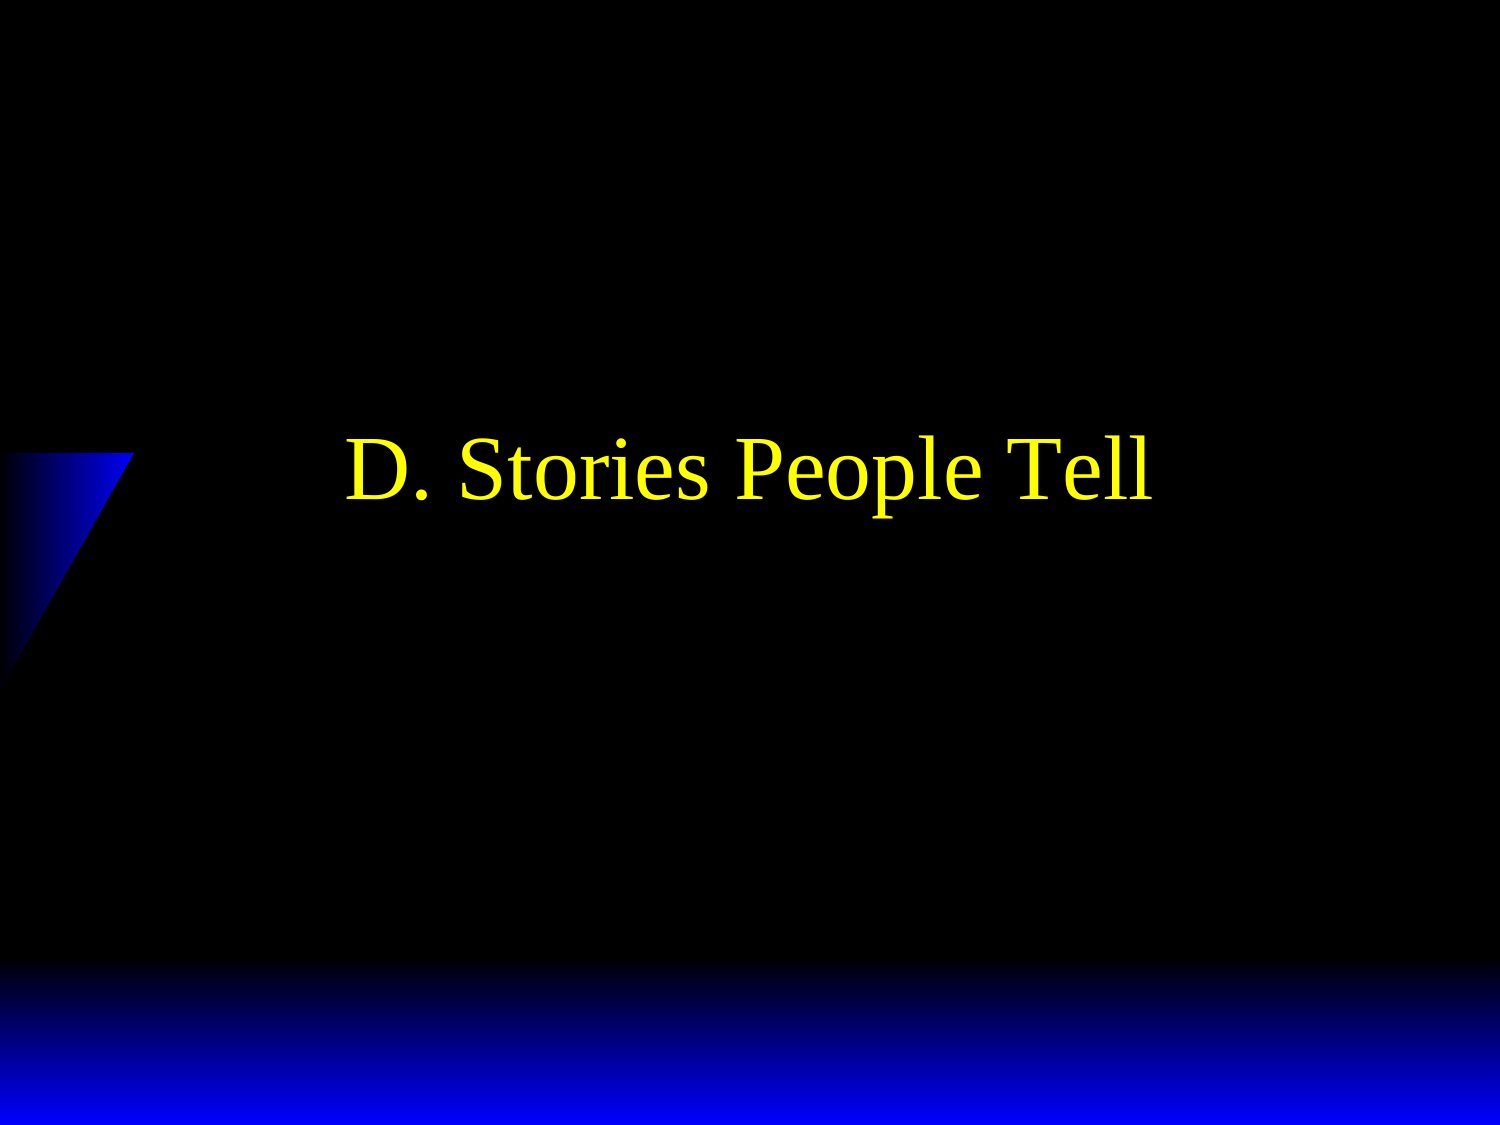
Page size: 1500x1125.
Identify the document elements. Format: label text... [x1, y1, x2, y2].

title D. Stories People Tell [112, 374, 1388, 563]
